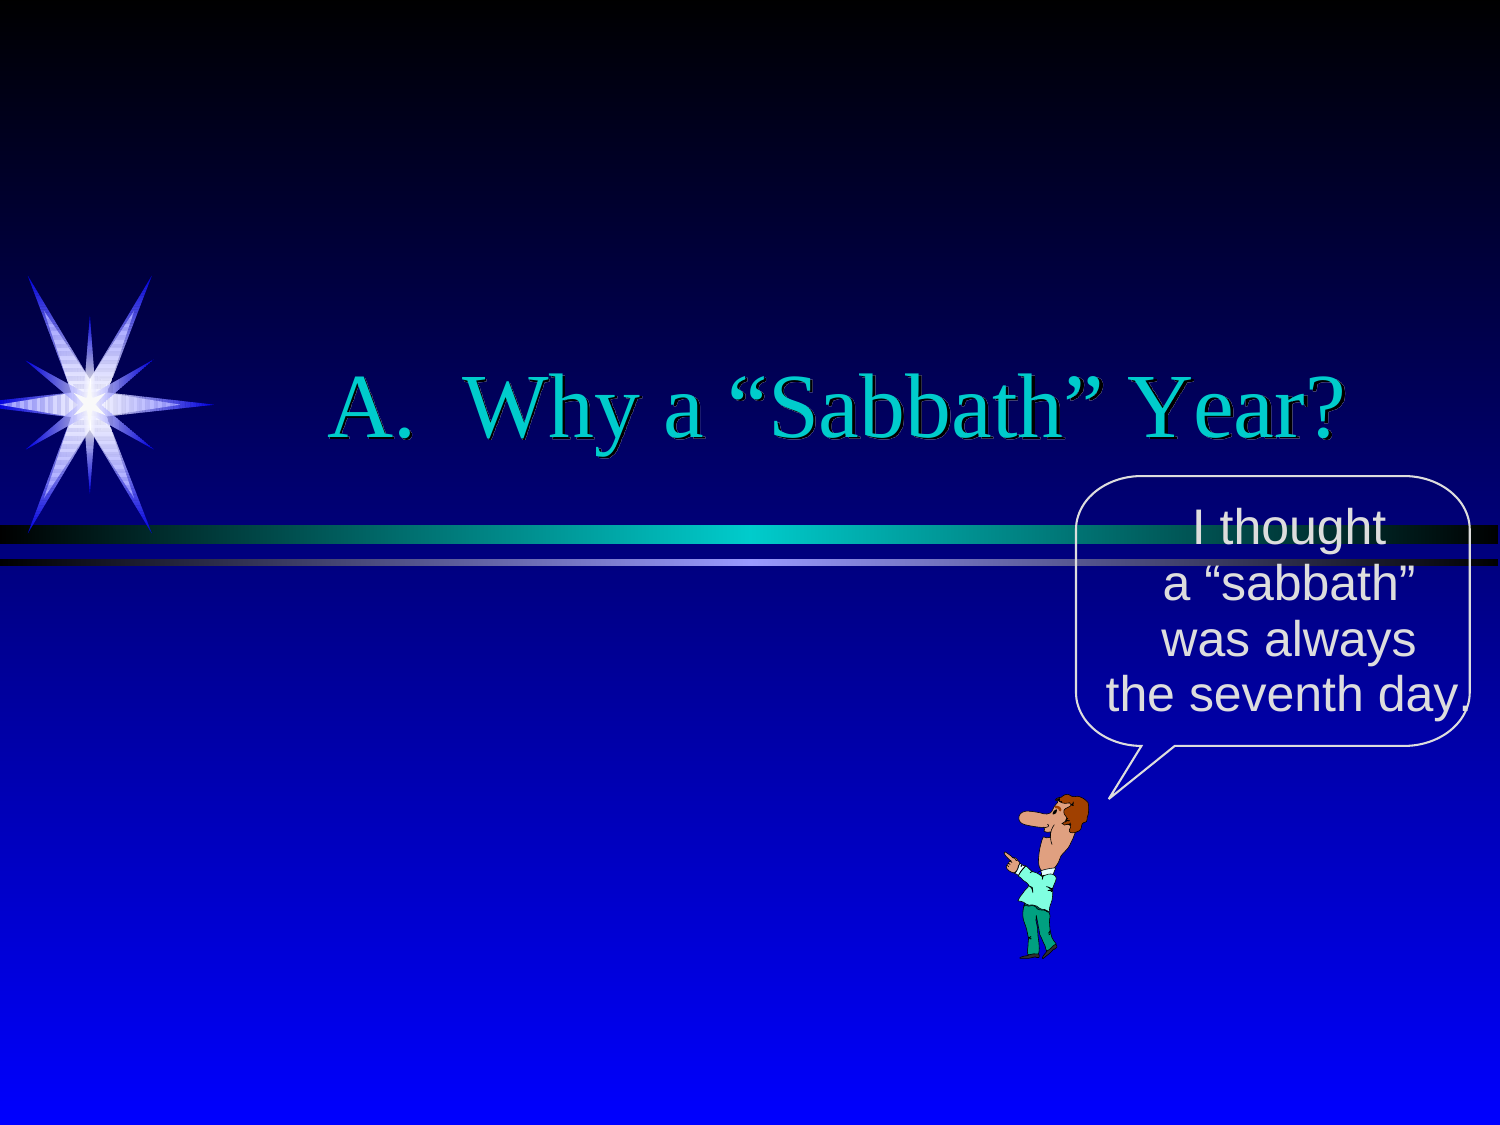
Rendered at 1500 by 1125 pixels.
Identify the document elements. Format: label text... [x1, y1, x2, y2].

text_box 3 [135, 297, 144, 303]
text_box I thought a “sabbath” was always the seventh day. [1075, 476, 1470, 800]
text_box 3 [35, 506, 45, 512]
text_box 3 [187, 401, 193, 408]
text_box 3 [135, 506, 144, 512]
chart [1003, 793, 1090, 960]
text_box 3 [35, 297, 45, 303]
title A. Why a “Sabbath” Year? [200, 312, 1476, 501]
